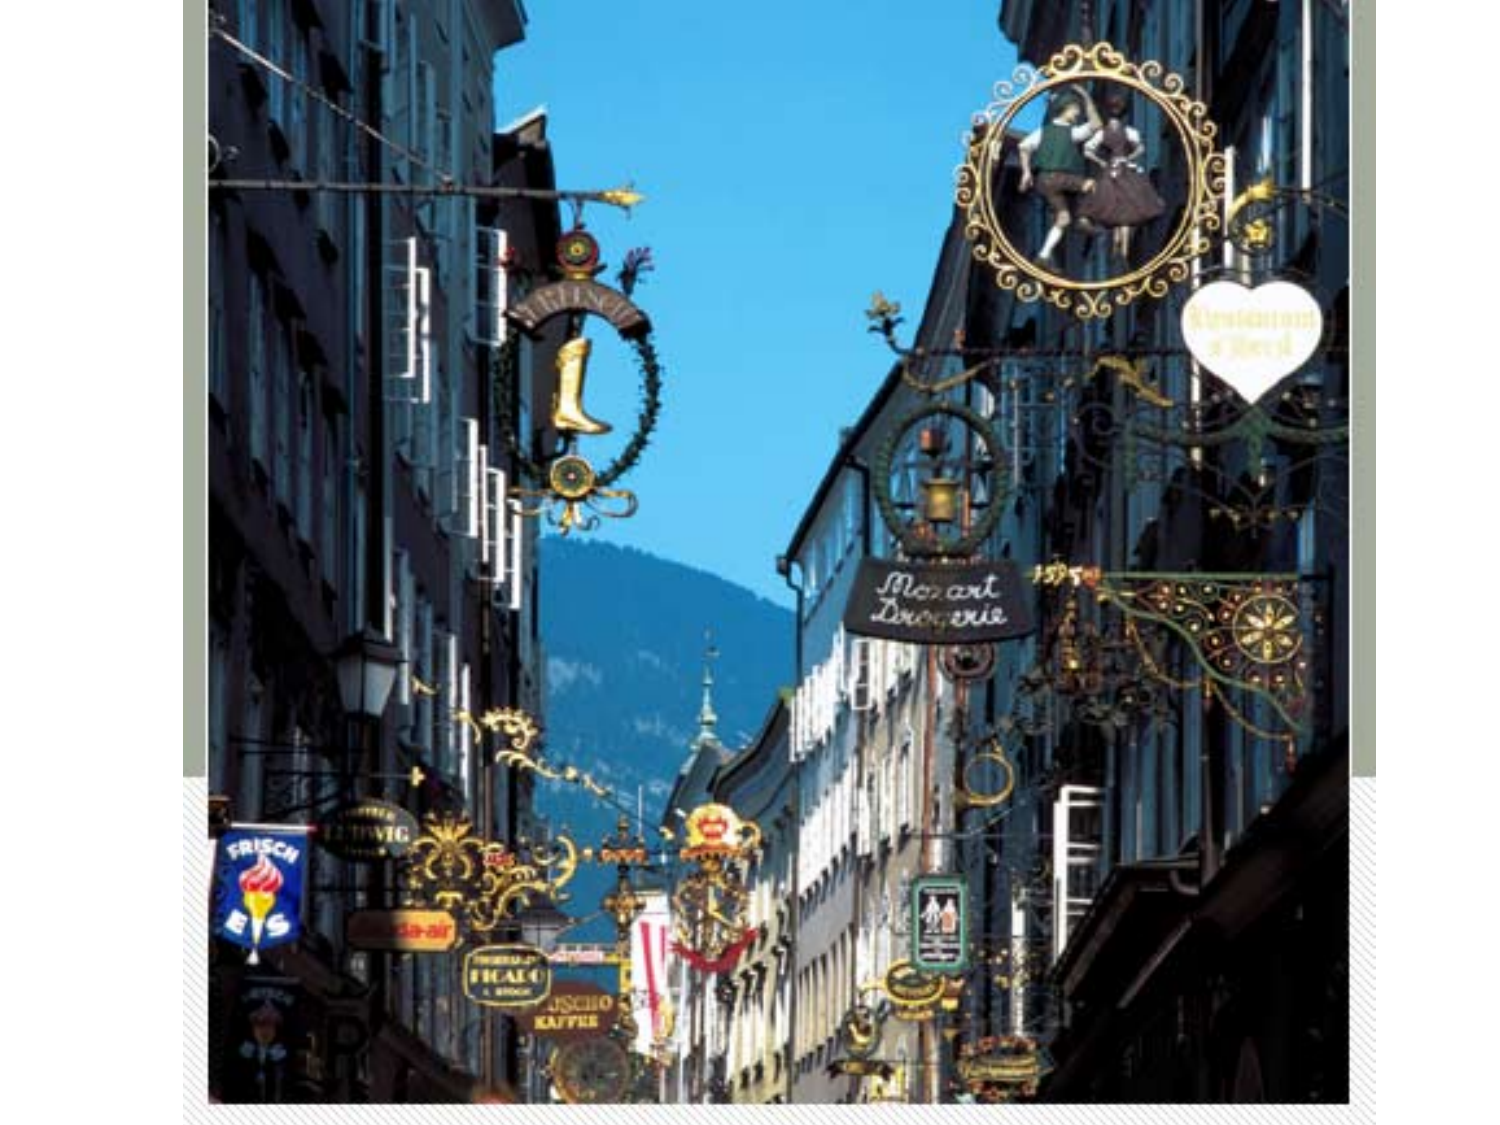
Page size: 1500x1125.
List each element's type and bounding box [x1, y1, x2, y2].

picture [183, 0, 1376, 1125]
